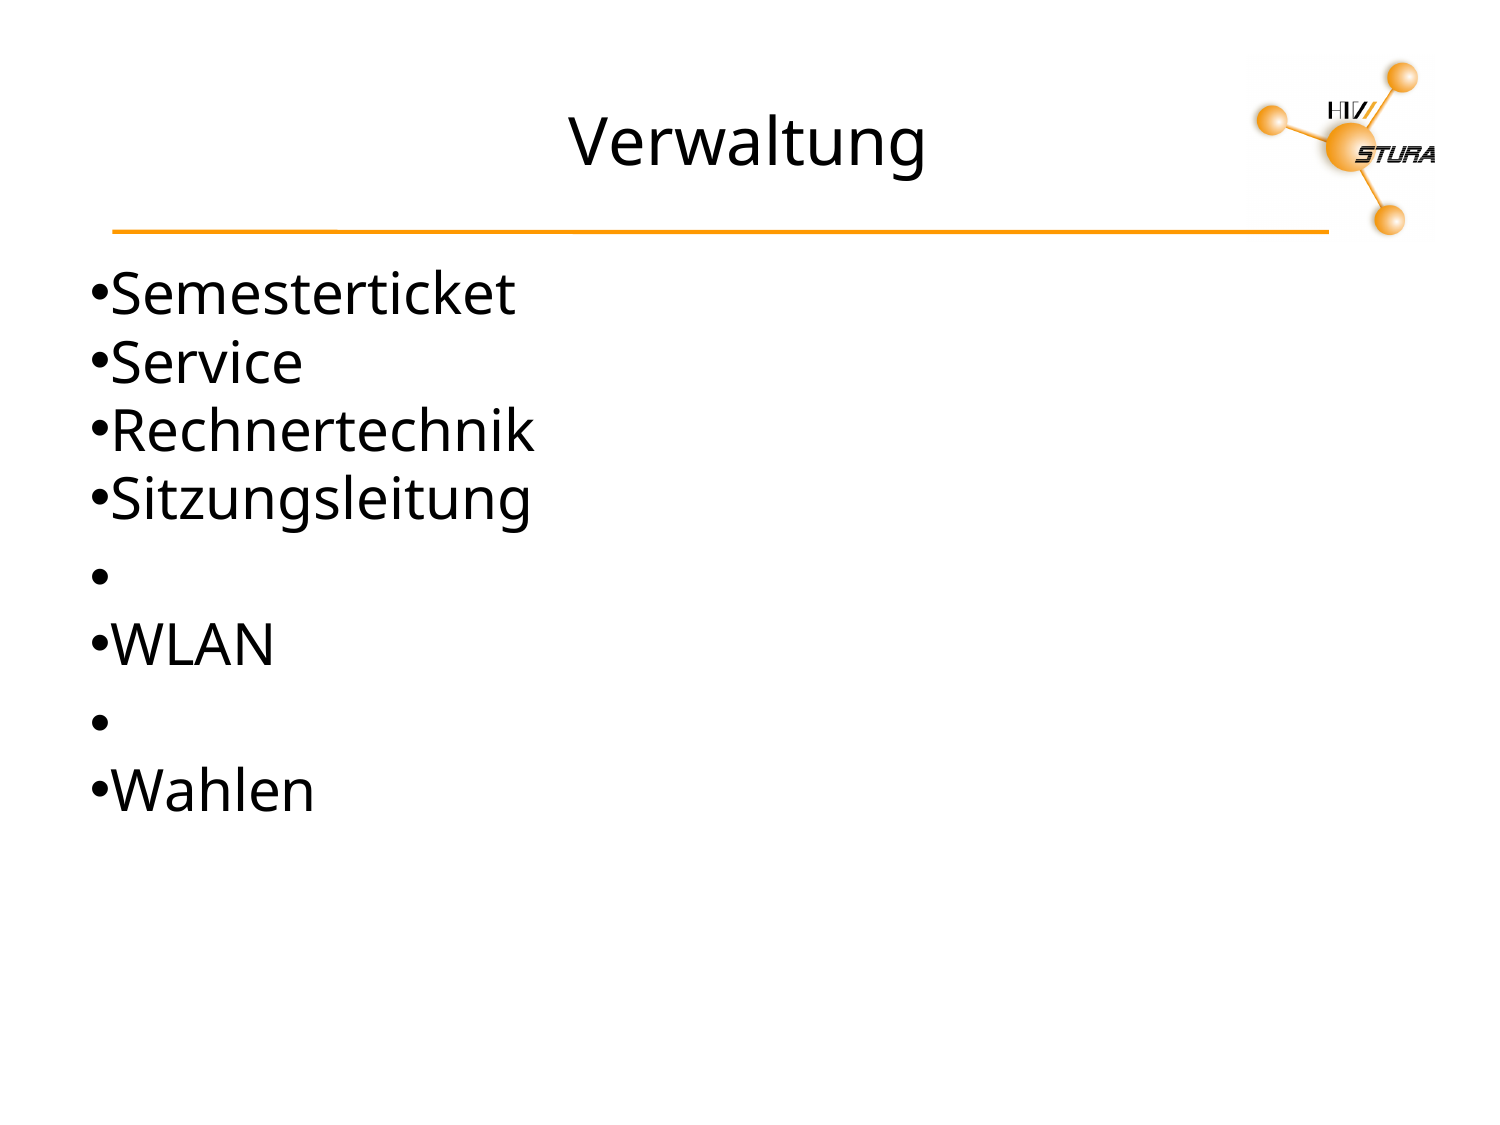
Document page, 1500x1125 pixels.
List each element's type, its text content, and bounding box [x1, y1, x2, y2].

title Verwaltung [74, 45, 1424, 233]
list Semesterticket Service Rechnertechnik Sitzungsleitung WLAN Wahlen [75, 262, 1426, 929]
